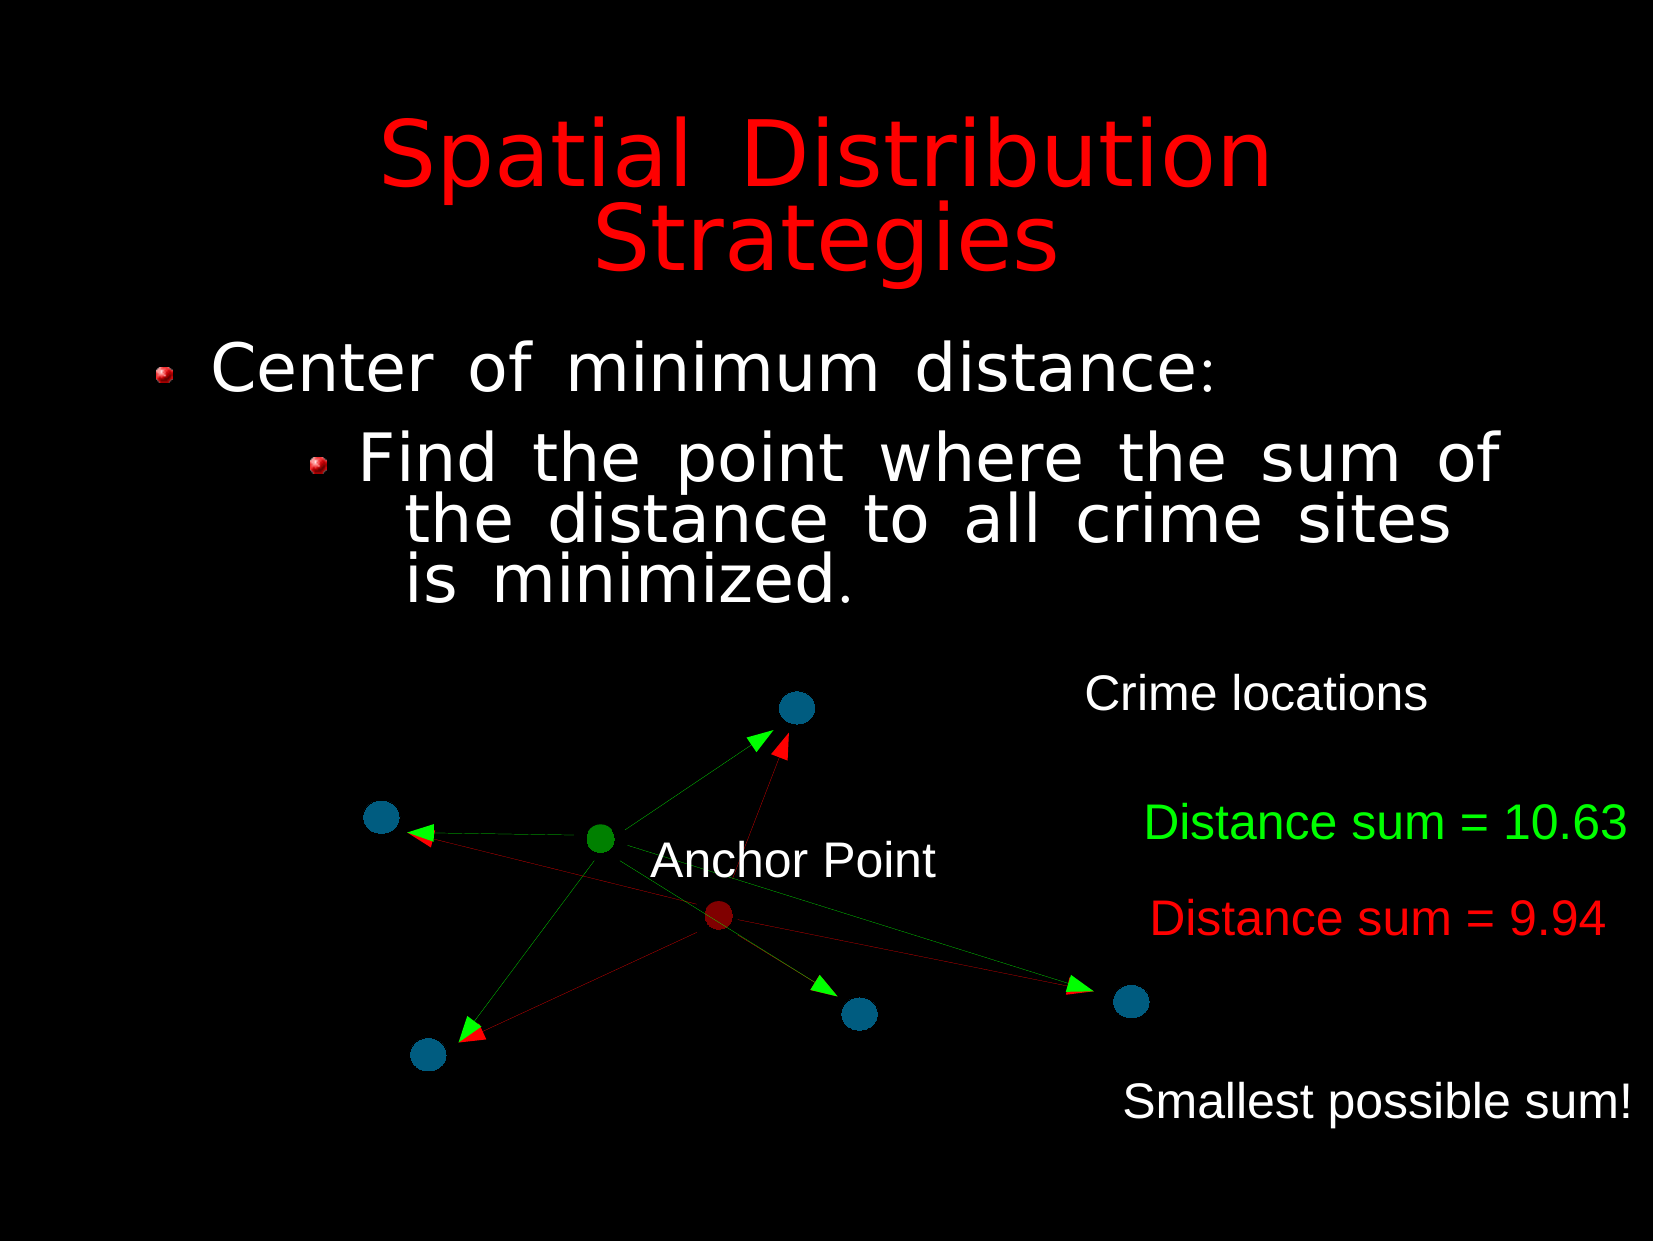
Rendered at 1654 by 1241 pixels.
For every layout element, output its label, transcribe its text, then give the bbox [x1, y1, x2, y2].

list Center of minimum distance: Find the point where the sum of the distance to all crime sites is minimized. [121, 344, 1533, 1127]
text_box Distance sum = 9.94 [1149, 890, 1607, 953]
text_box [586, 824, 616, 854]
text_box Crime locations [1084, 665, 1429, 728]
text_box Anchor Point [650, 832, 937, 895]
text_box [704, 901, 734, 927]
text_box [362, 800, 401, 835]
text_box Smallest possible sum! [1122, 1073, 1634, 1136]
text_box [704, 914, 727, 931]
title Spatial Distribution Strategies [121, 102, 1533, 311]
text_box [1112, 984, 1151, 1019]
text_box [409, 1037, 448, 1072]
text_box [778, 690, 816, 726]
text_box Distance sum = 10.63 [1143, 794, 1629, 857]
text_box [840, 996, 879, 1032]
